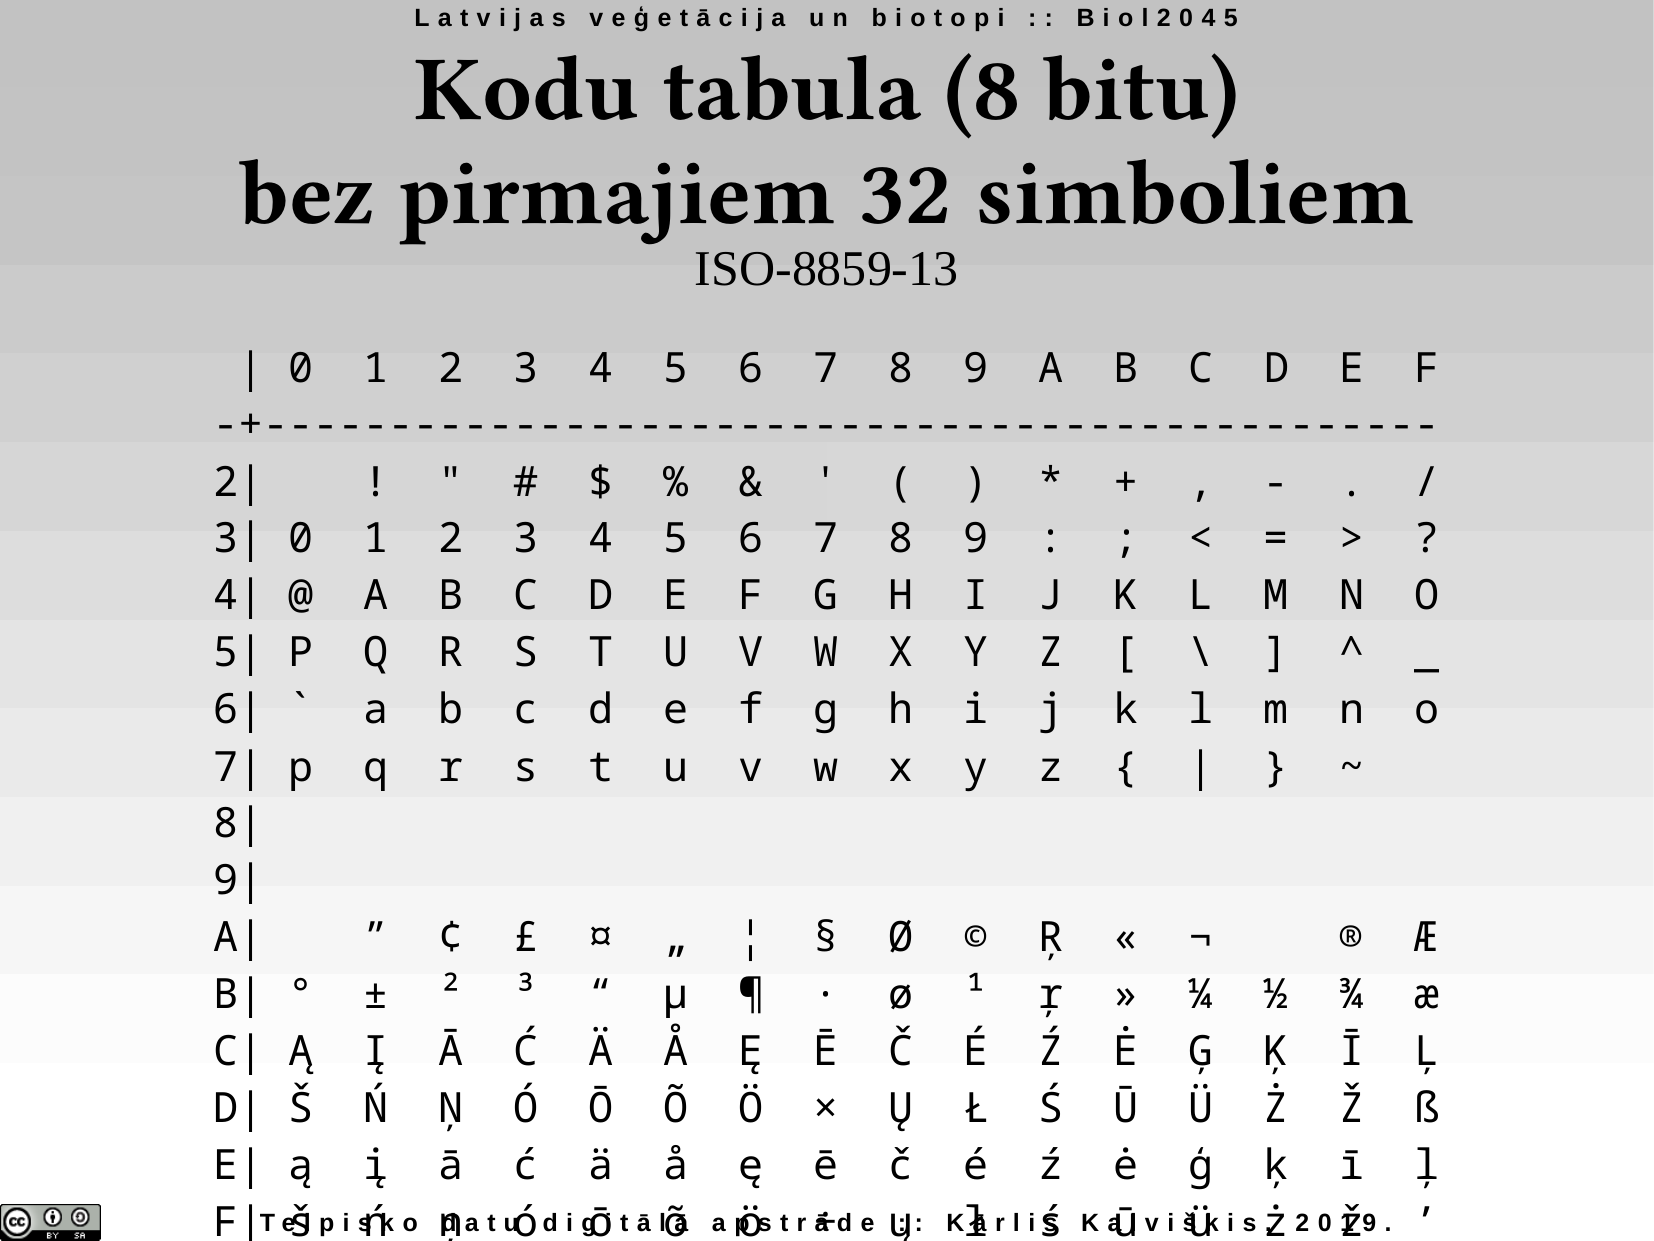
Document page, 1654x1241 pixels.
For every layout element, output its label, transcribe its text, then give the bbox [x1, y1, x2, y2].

title Kodu tabula (8 bitu) bez pirmajiem 32 simboliem [59, 37, 1596, 247]
picture [0, 0, 1654, 1241]
text_box | 0 1 2 3 4 5 6 7 8 9 A B C D E F -+----------------------------------------------- 2| ! " # $ % & ' ( ) * + , - . / 3| 0 1 2 3 4 5 6 7 8 9 : ; < = > ? 4| @ A B C D E F G H I J K L M N O 5| P Q R S T U V W X Y Z [ \ ] ^ _ 6| ` a b c d e f g h i j k l m n o 7| p q r s t u v w x y z { | } ~ 8| 9| A| ” ¢ £ ¤ „ ¦ § Ø © Ŗ « ¬ ­ ® Æ B| ° ± ² ³ “ µ ¶ · ø ¹ ŗ » ¼ ½ ¾ æ C| Ą Į Ā Ć Ä Å Ę Ē Č É Ź Ė Ģ Ķ Ī Ļ D| Š Ń Ņ Ó Ō Õ Ö × Ų Ł Ś Ū Ü Ż Ž ß E| ą į ā ć ä å ę ē č é ź ė ģ ķ ī ļ F| š ń ņ ó ō õ ö ÷ ų ł ś ū ü ż ž ’ [213, 337, 1439, 1138]
text_box ISO-8859-13 [694, 246, 959, 292]
